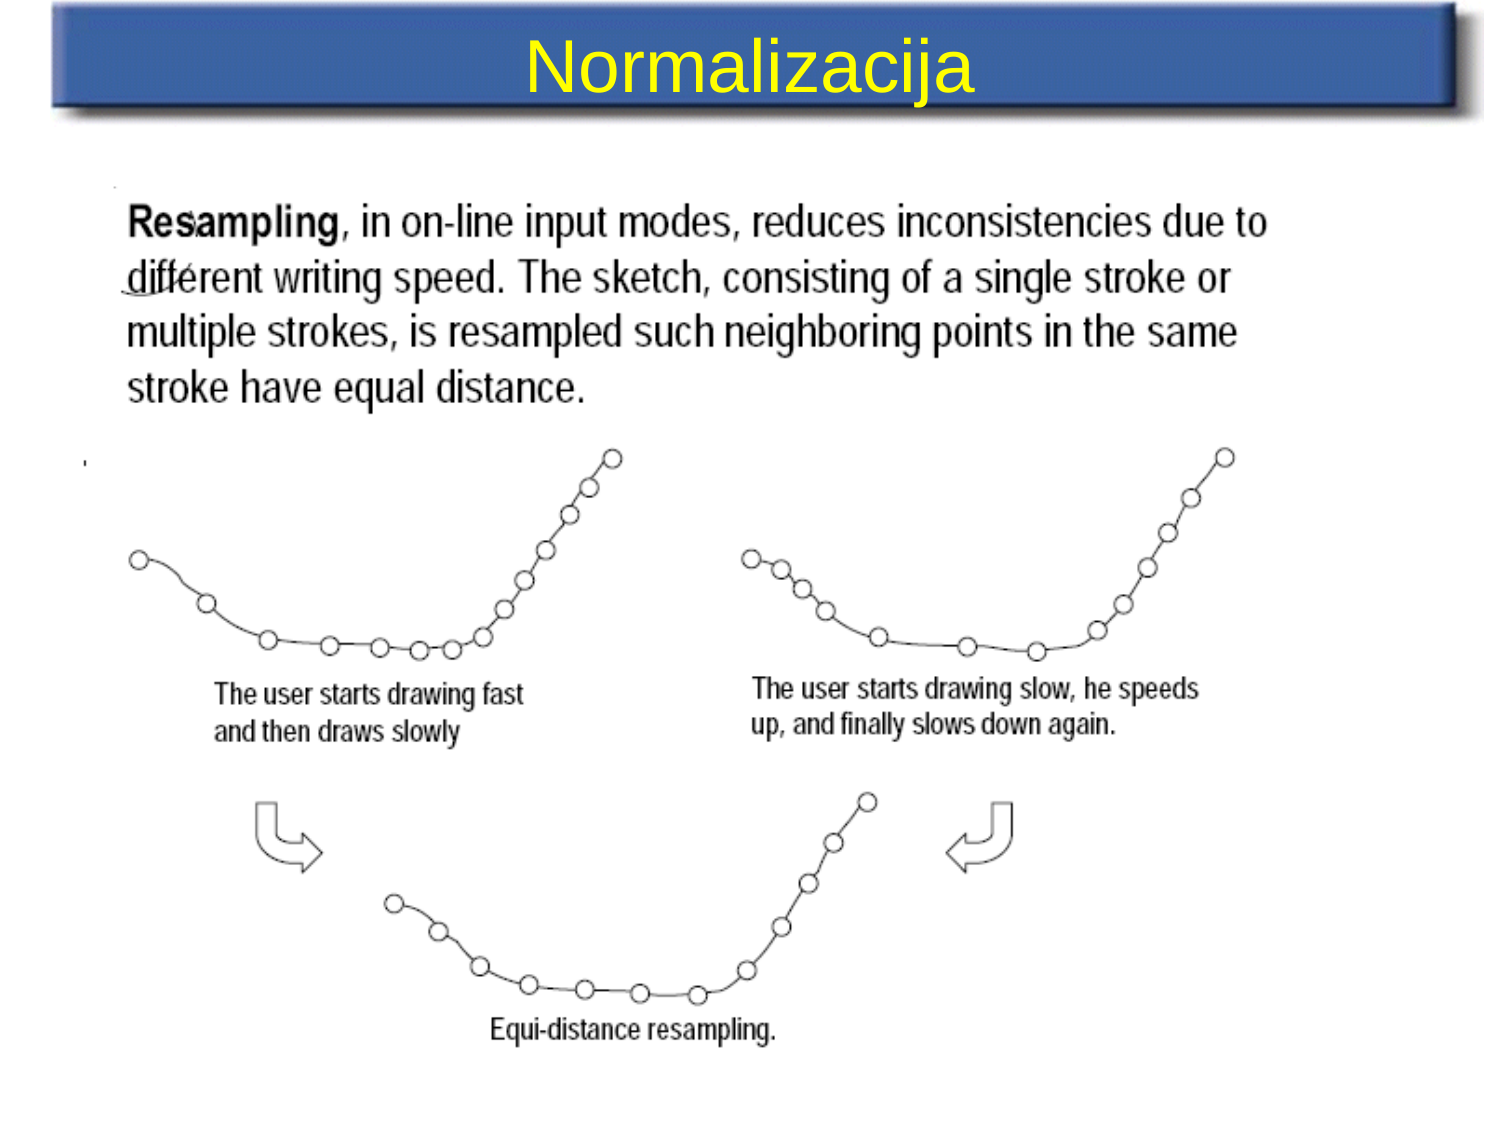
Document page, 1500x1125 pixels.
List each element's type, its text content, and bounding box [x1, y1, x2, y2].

picture [50, 0, 1484, 127]
picture [64, 159, 1365, 1096]
title Normalizacija [75, 0, 1426, 126]
